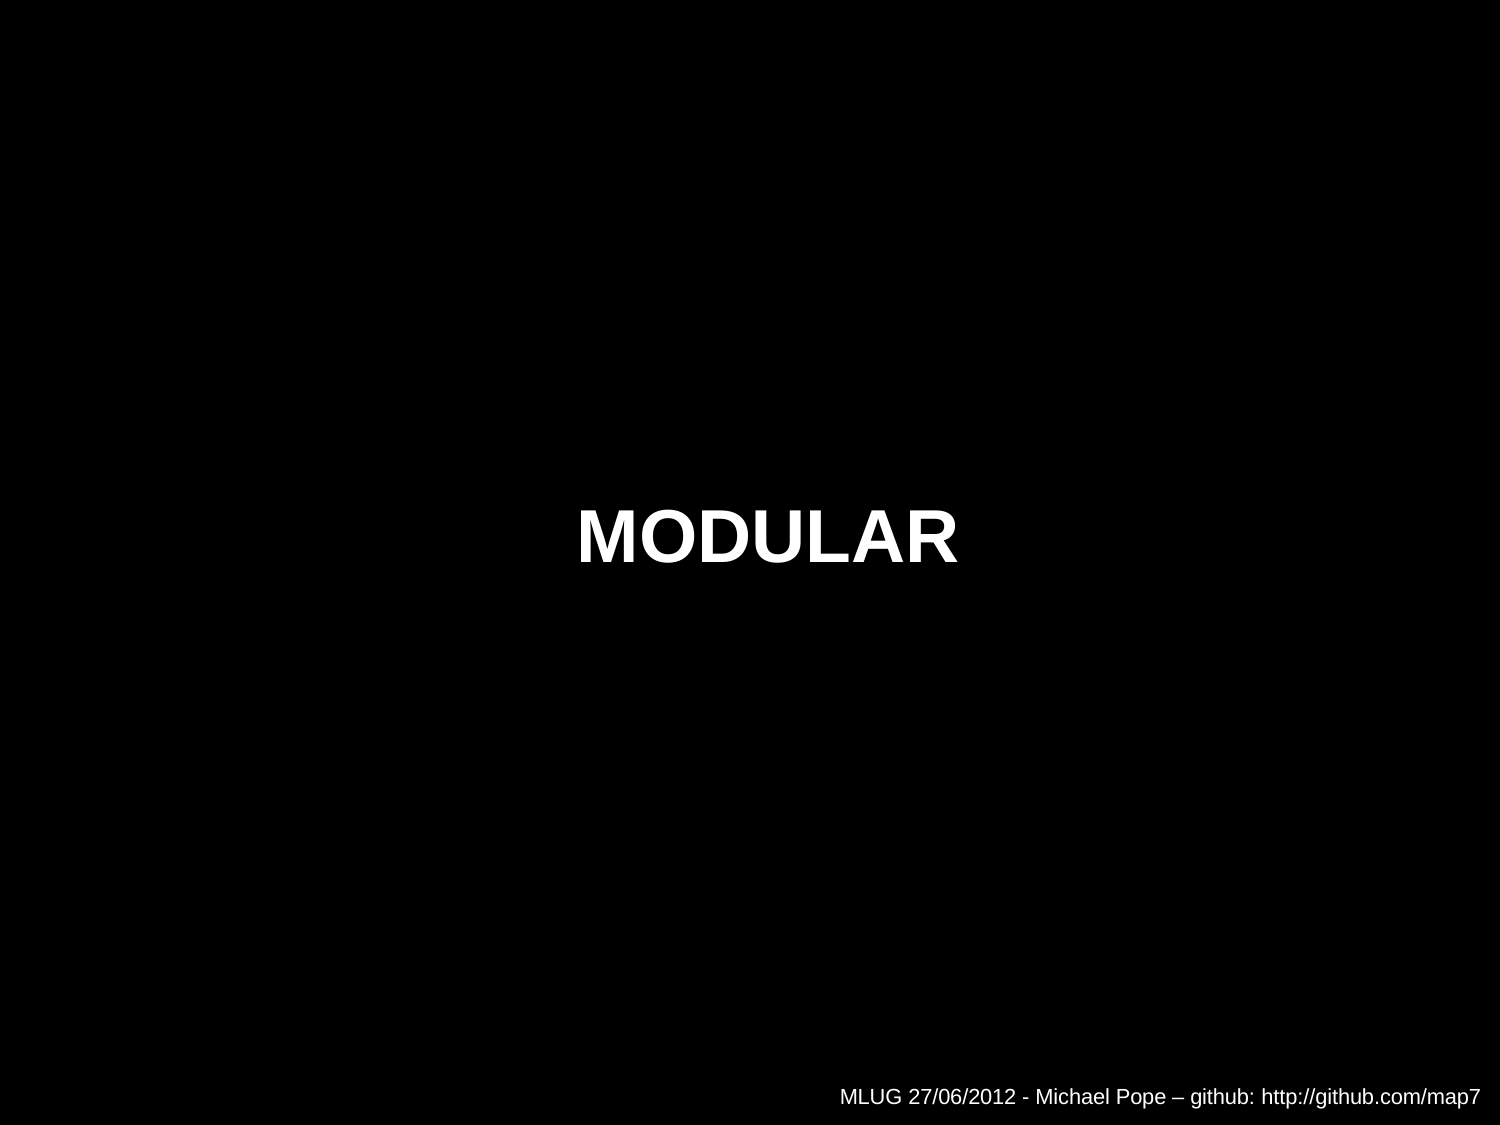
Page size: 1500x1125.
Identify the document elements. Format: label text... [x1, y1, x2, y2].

title MODULAR [75, 375, 1425, 593]
